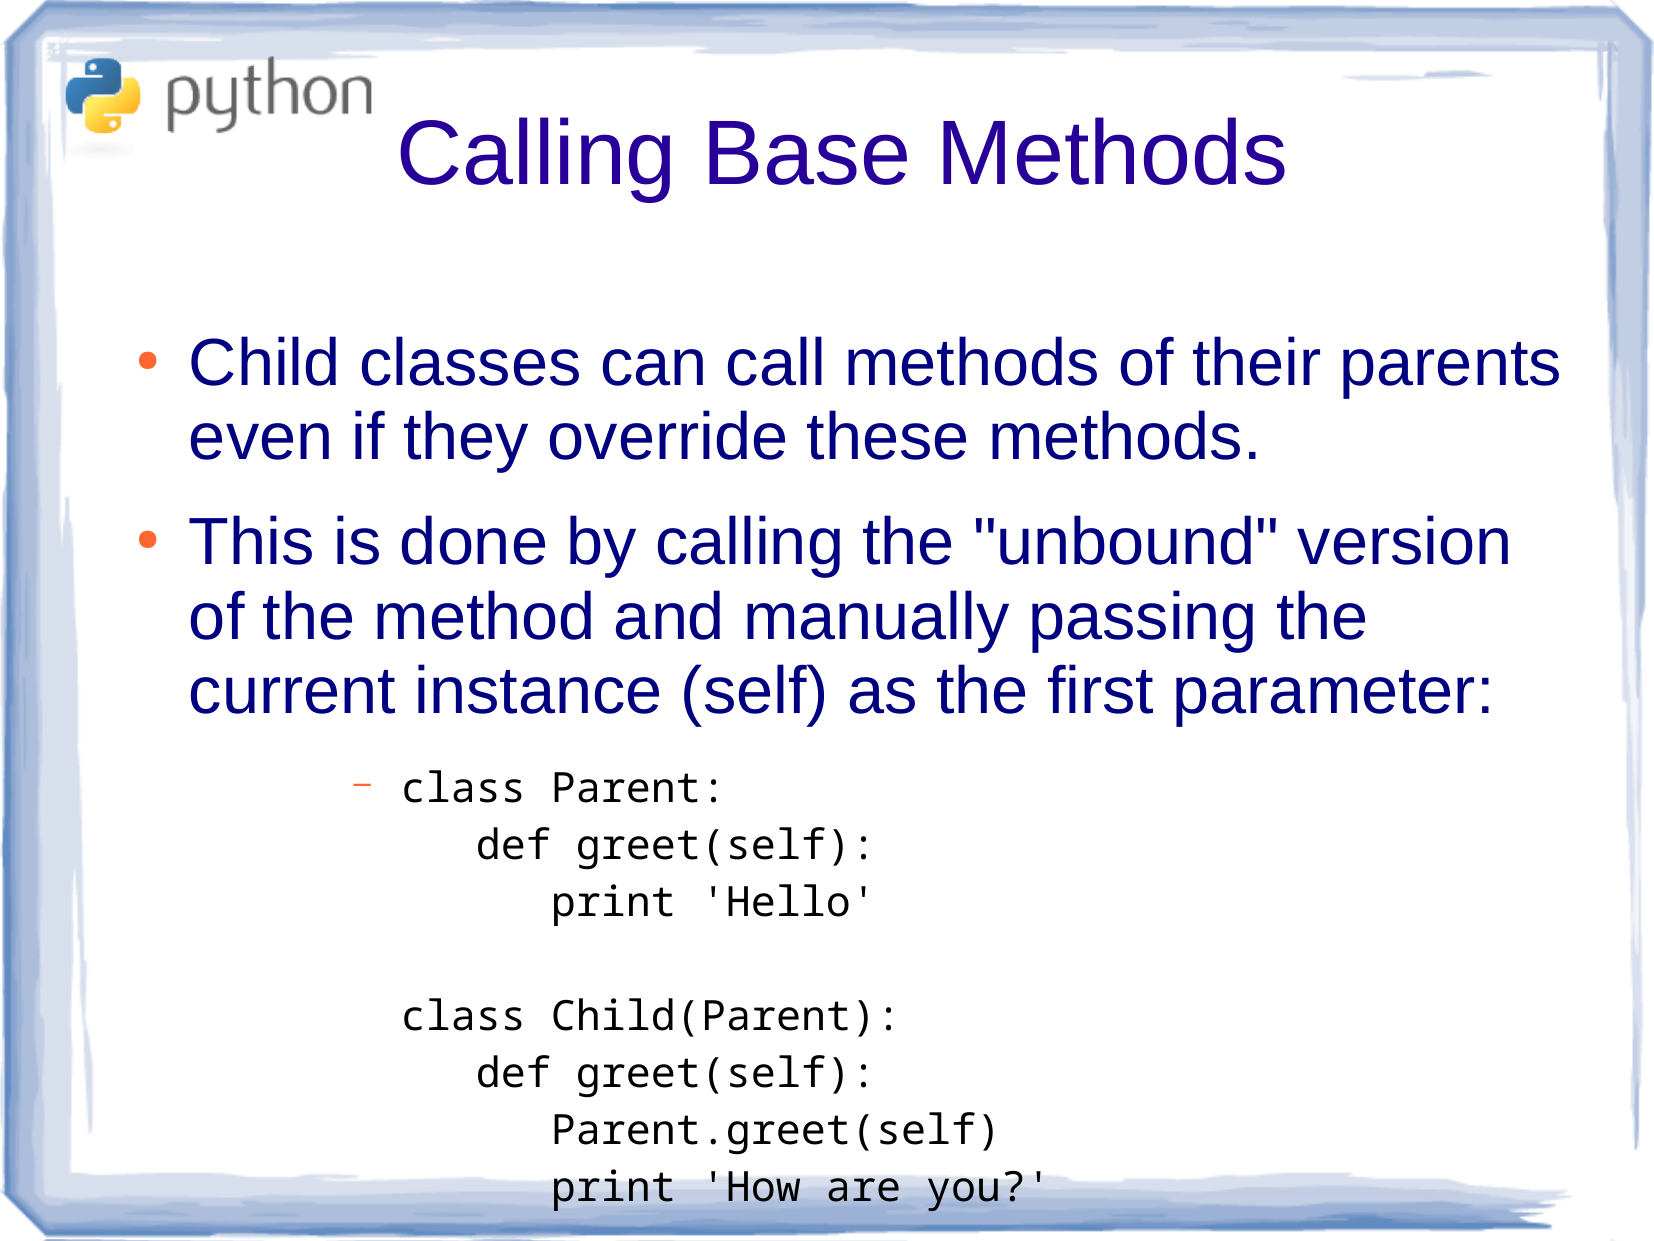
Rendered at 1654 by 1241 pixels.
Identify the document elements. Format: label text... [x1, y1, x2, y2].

picture [0, 0, 1654, 1241]
title Calling Base Methods [82, 49, 1571, 257]
list Child classes can call methods of their parents even if they override these methods. This is done by calling the "unbound" version of the method and manually passing the current instance (self) as the first parameter: class Parent: def greet(self): print 'Hello' class Child(Parent): def greet(self): Parent.greet(self) print 'How are you?' [118, 324, 1571, 1150]
